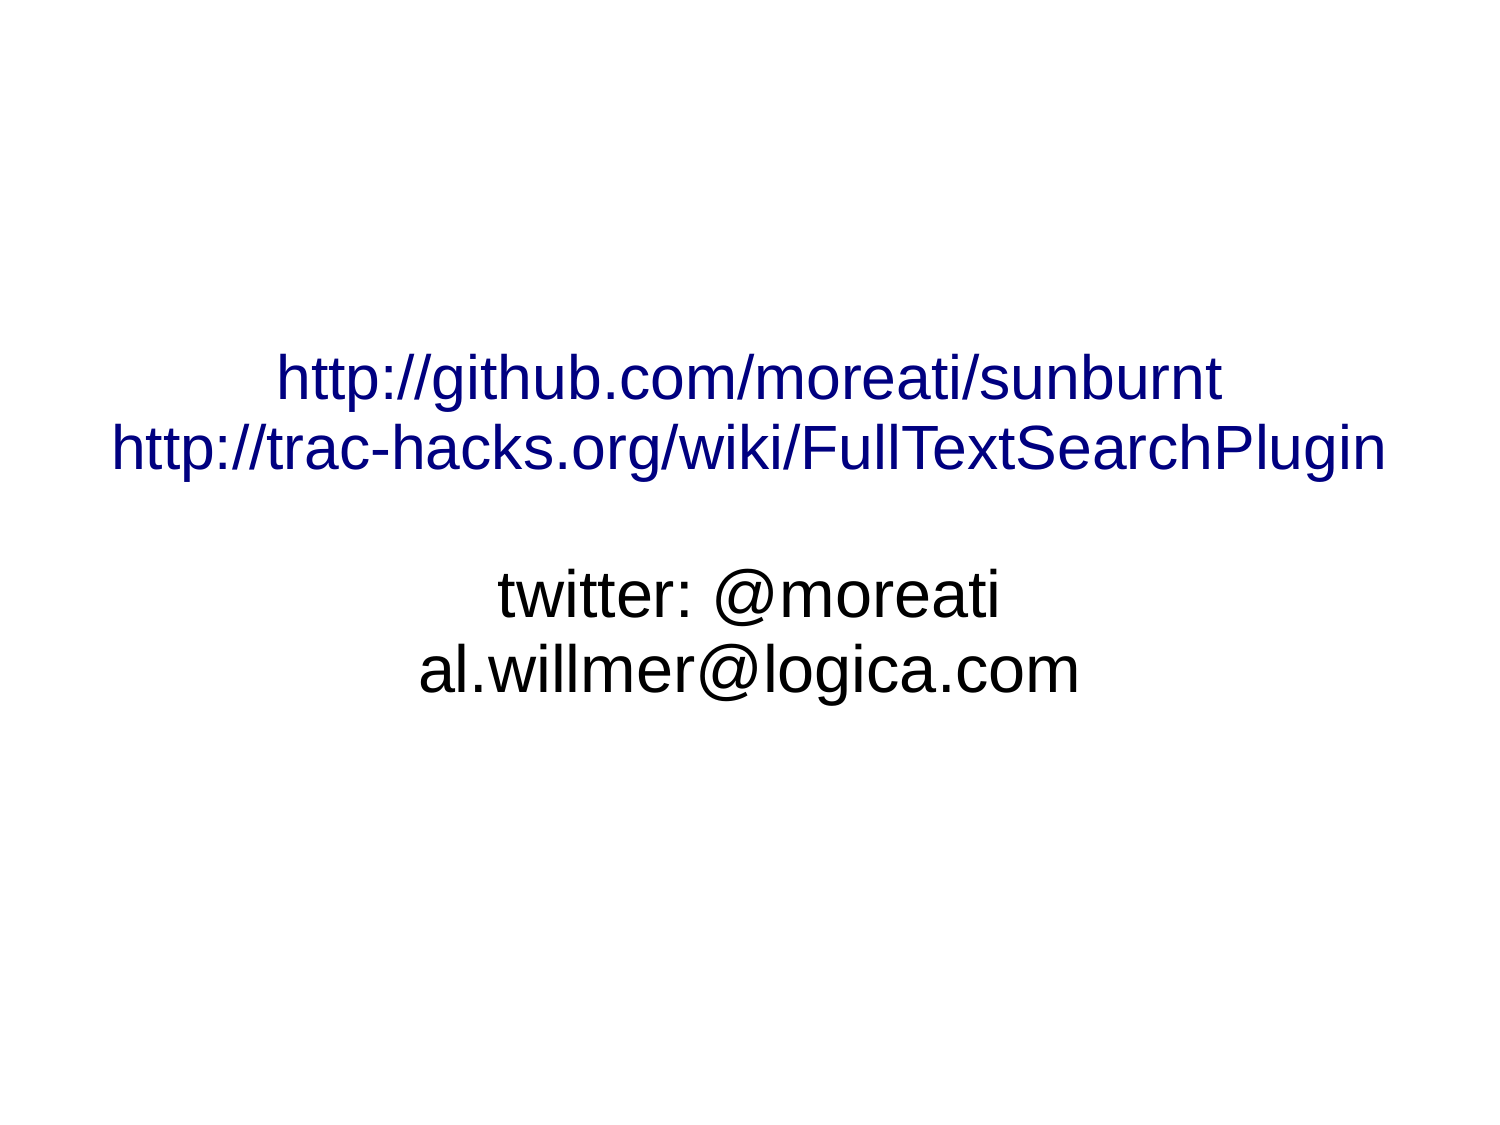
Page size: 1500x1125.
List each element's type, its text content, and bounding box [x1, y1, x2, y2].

subtitle http://github.com/moreati/sunburnt http://trac-hacks.org/wiki/FullTextSearchPlugin twitter: @moreati al.willmer@logica.com [75, 45, 1425, 1005]
